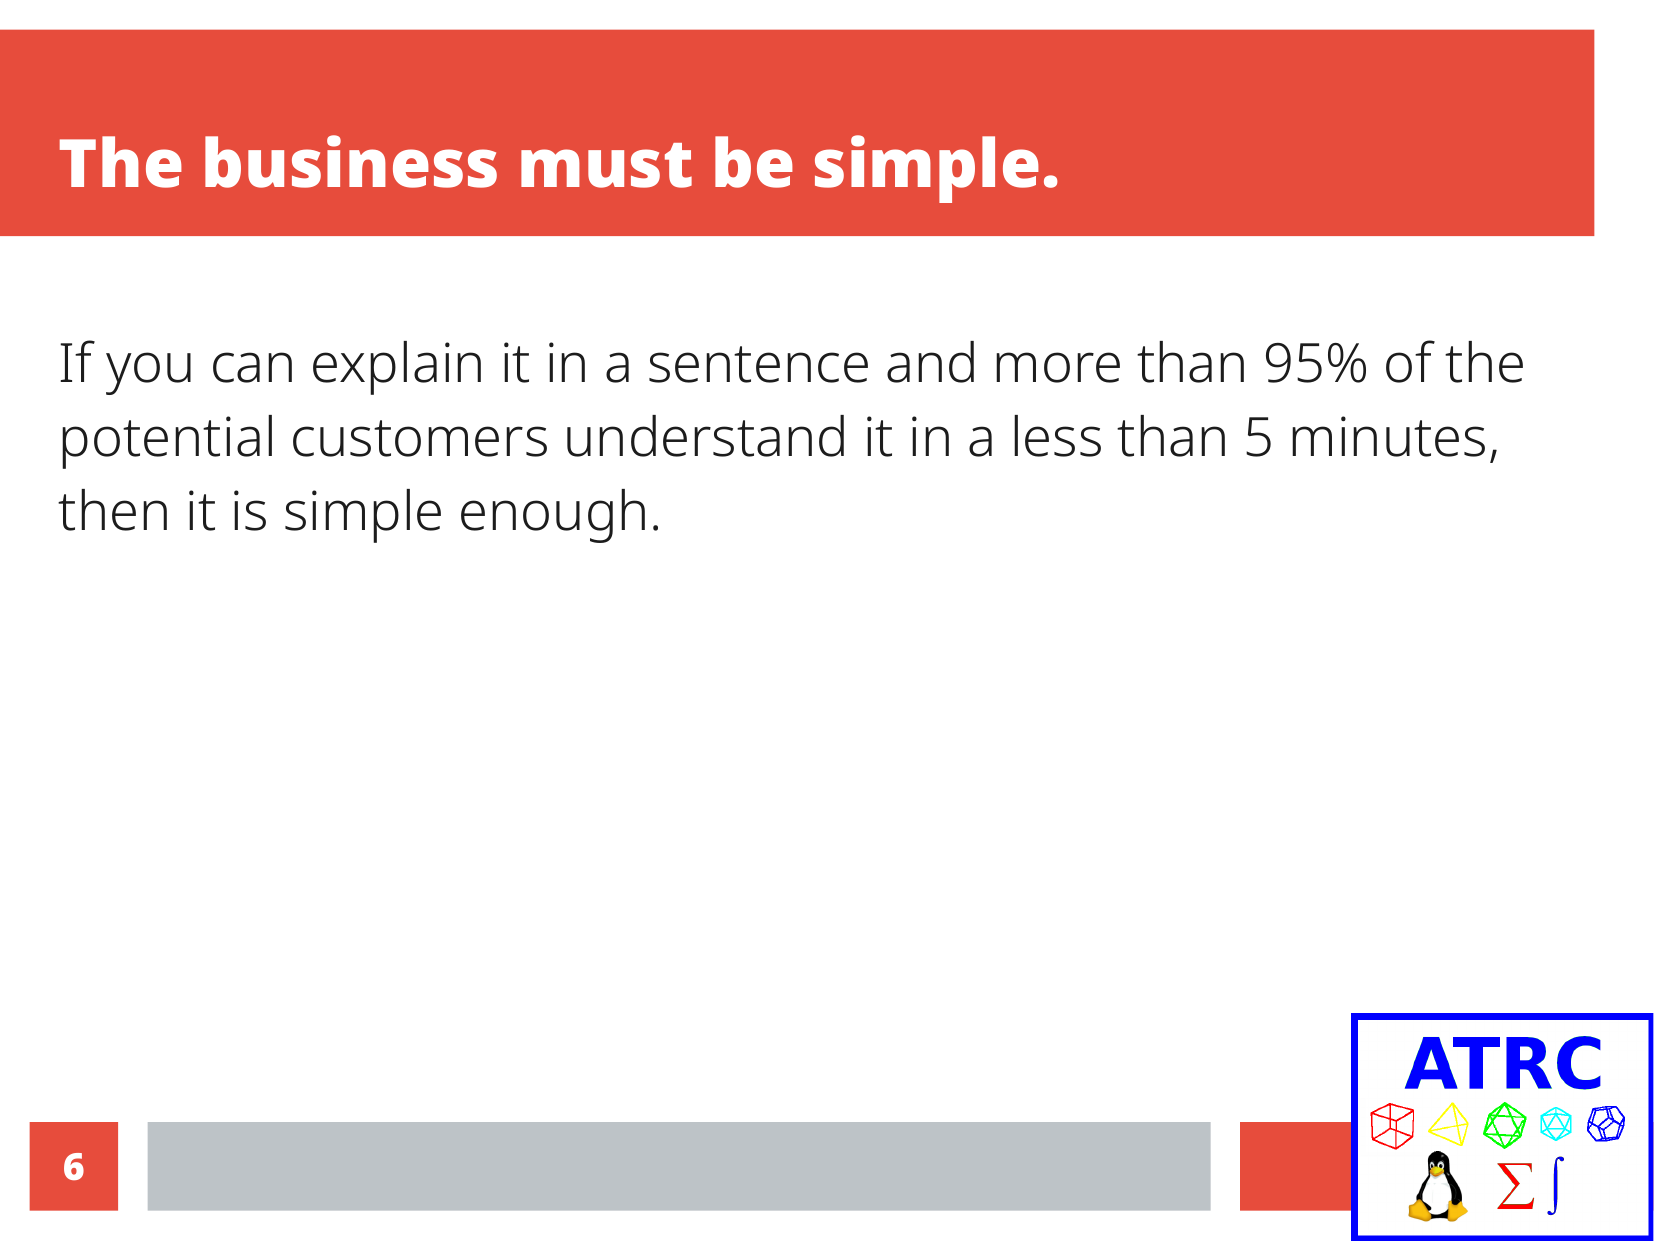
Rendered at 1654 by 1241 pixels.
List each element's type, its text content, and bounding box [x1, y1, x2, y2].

title The business must be simple. [59, 59, 1595, 207]
subtitle If you can explain it in a sentence and more than 95% of the potential customers understand it in a less than 5 minutes, then it is simple enough. [59, 324, 1565, 1093]
picture [1351, 1013, 1654, 1241]
